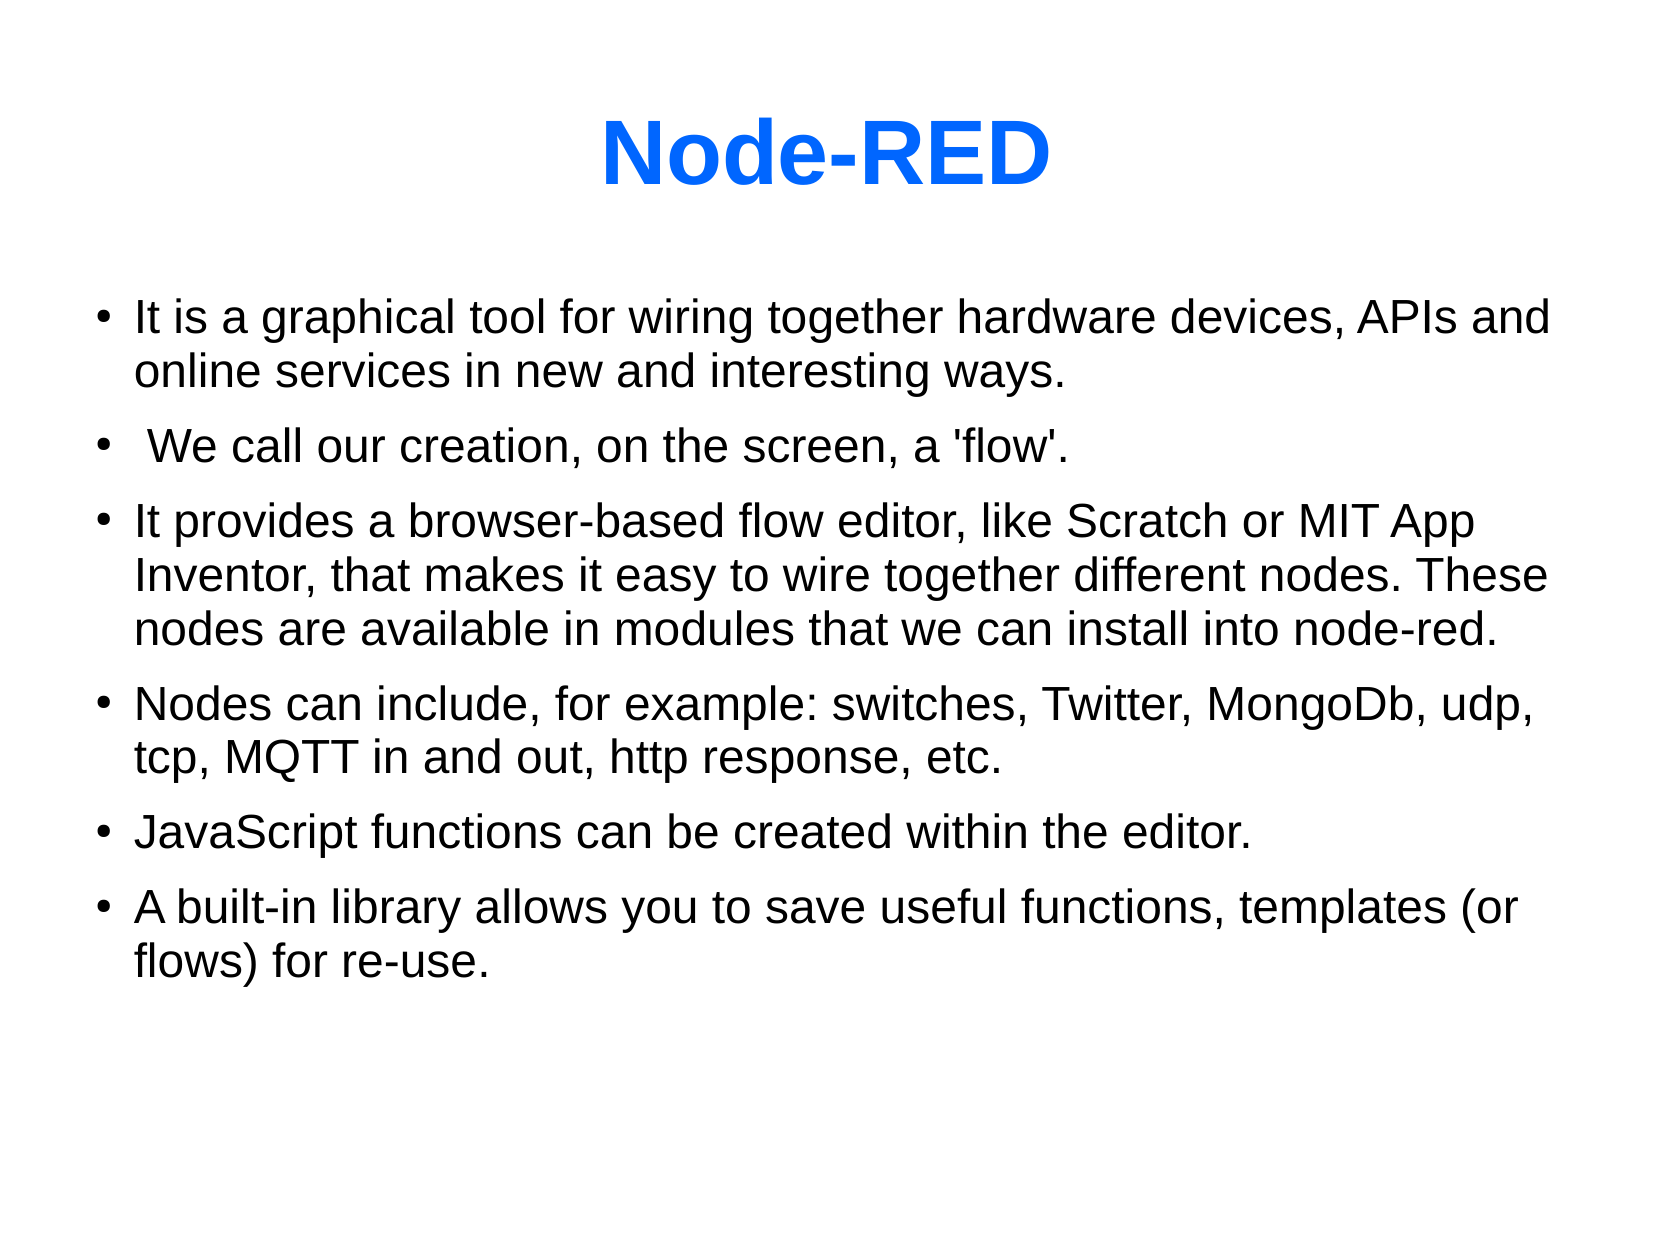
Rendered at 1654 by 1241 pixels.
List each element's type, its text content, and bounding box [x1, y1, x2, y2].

title Node-RED [82, 49, 1571, 257]
list It is a graphical tool for wiring together hardware devices, APIs and online services in new and interesting ways. We call our creation, on the screen, a 'flow'. It provides a browser-based flow editor, like Scratch or MIT App Inventor, that makes it easy to wire together different nodes. These nodes are available in modules that we can install into node-red. Nodes can include, for example: switches, Twitter, MongoDb, udp, tcp, MQTT in and out, http response, etc. JavaScript functions can be created within the editor. A built-in library allows you to save useful functions, templates (or flows) for re-use. [82, 290, 1571, 1010]
